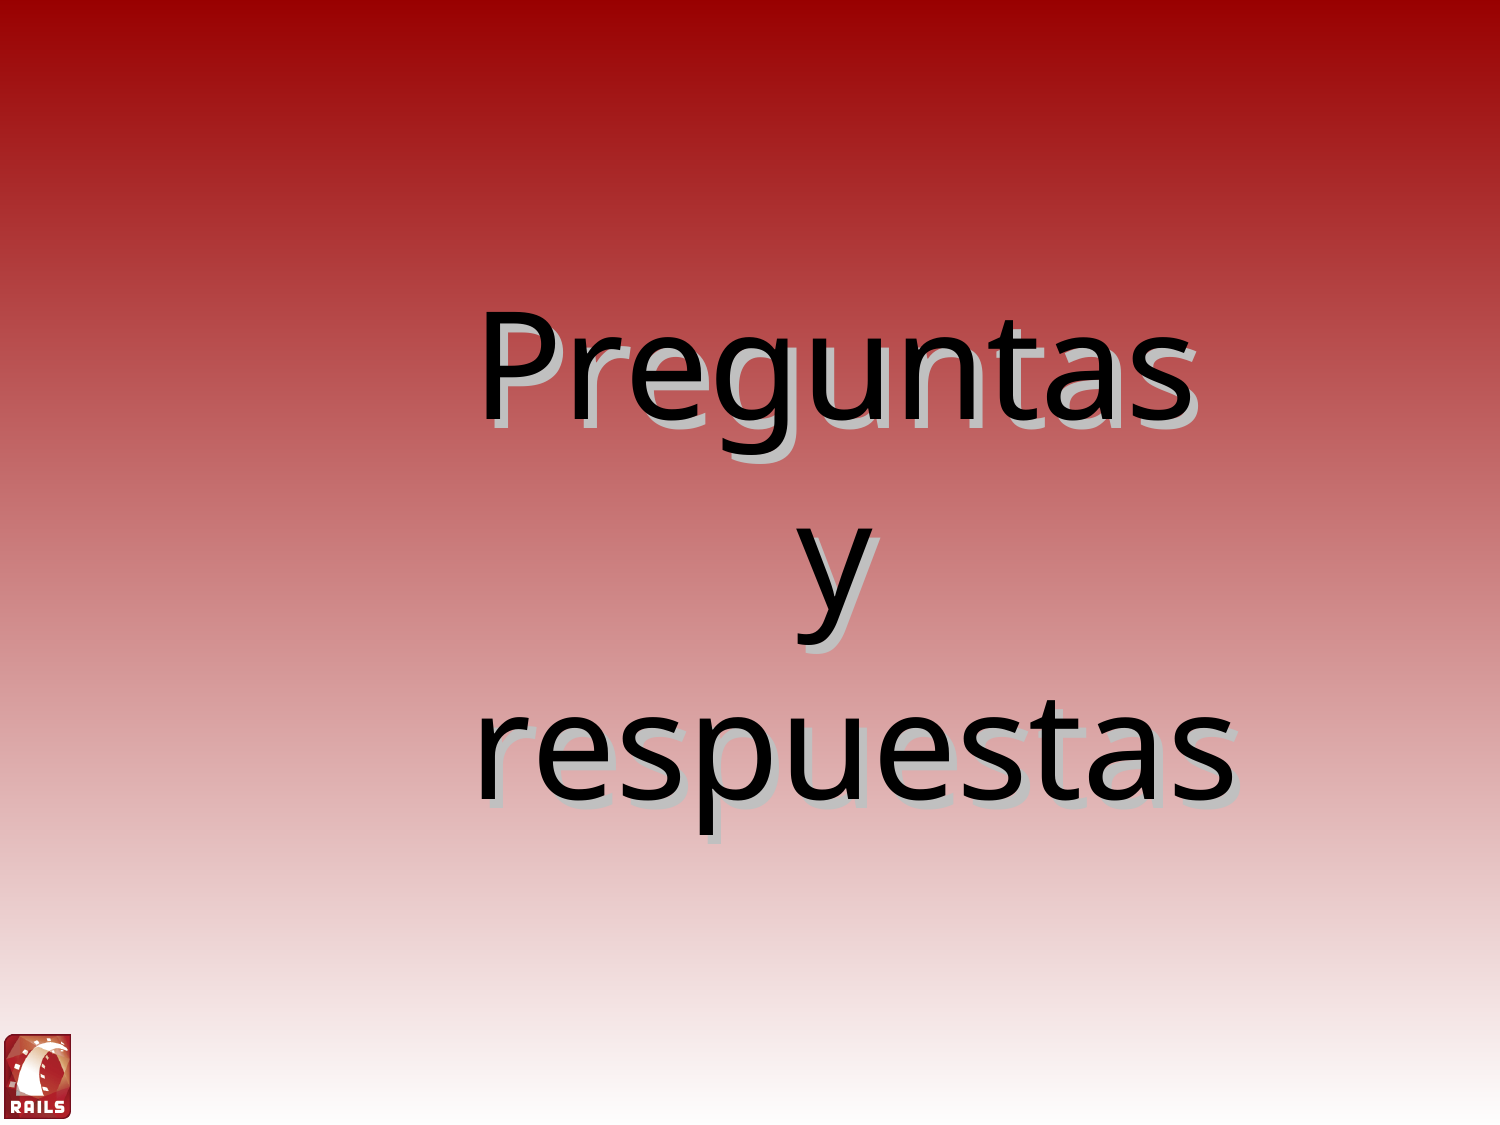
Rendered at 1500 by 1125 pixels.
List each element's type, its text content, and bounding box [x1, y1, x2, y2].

picture [4, 1034, 71, 1119]
title Preguntas y respuestas [454, 202, 1310, 903]
